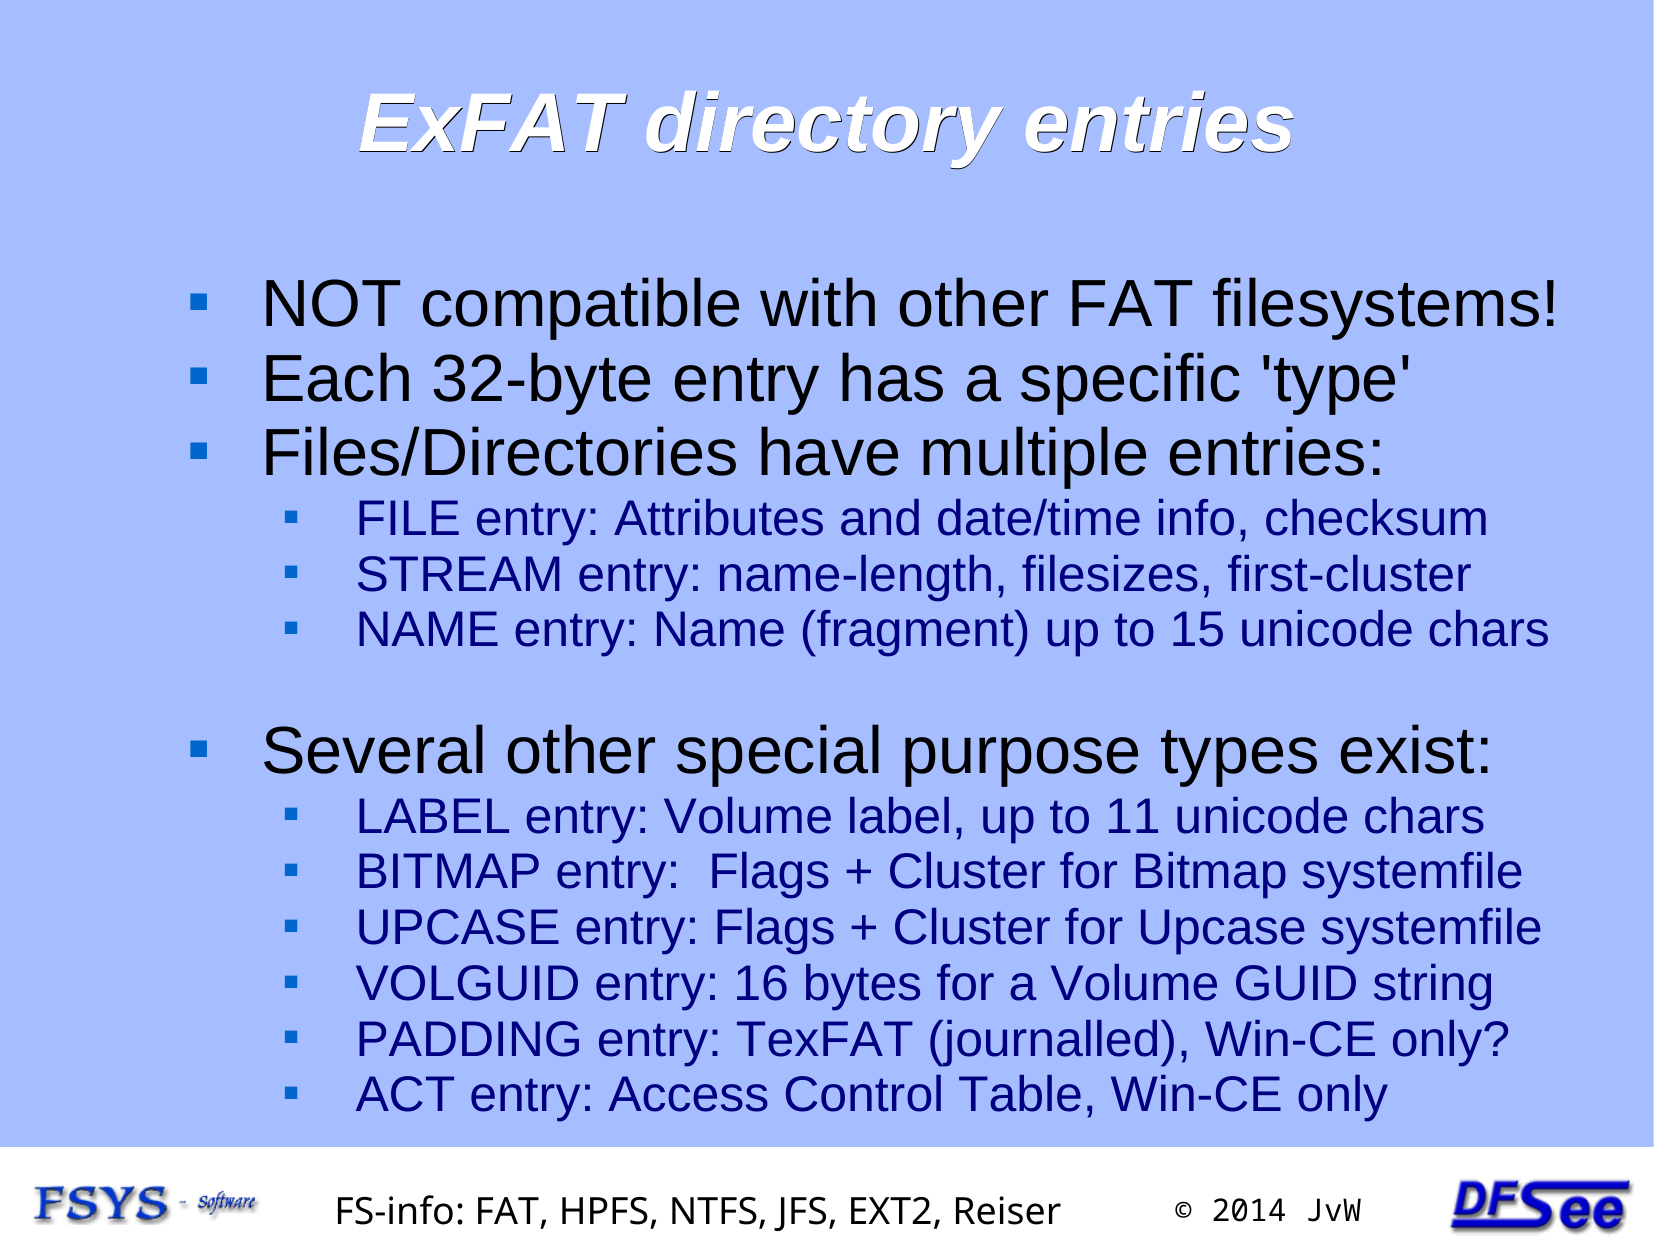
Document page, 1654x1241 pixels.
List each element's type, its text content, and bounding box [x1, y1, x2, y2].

list NOT compatible with other FAT filesystems! Each 32-byte entry has a specific 'type' Files/Directories have multiple entries: FILE entry: Attributes and date/time info, checksum STREAM entry: name-length, filesizes, first-cluster NAME entry: Name (fragment) up to 15 unicode chars Several other special purpose types exist: LABEL entry: Volume label, up to 11 unicode chars BITMAP entry: Flags + Cluster for Bitmap systemfile UPCASE entry: Flags + Cluster for Upcase systemfile VOLGUID entry: 16 bytes for a Volume GUID string PADDING entry: TexFAT (journalled), Win-CE only? ACT entry: Access Control Table, Win-CE only [178, 265, 1570, 1147]
picture [29, 1181, 265, 1225]
title ExFAT directory entries [121, 19, 1534, 227]
picture [1446, 1177, 1635, 1241]
